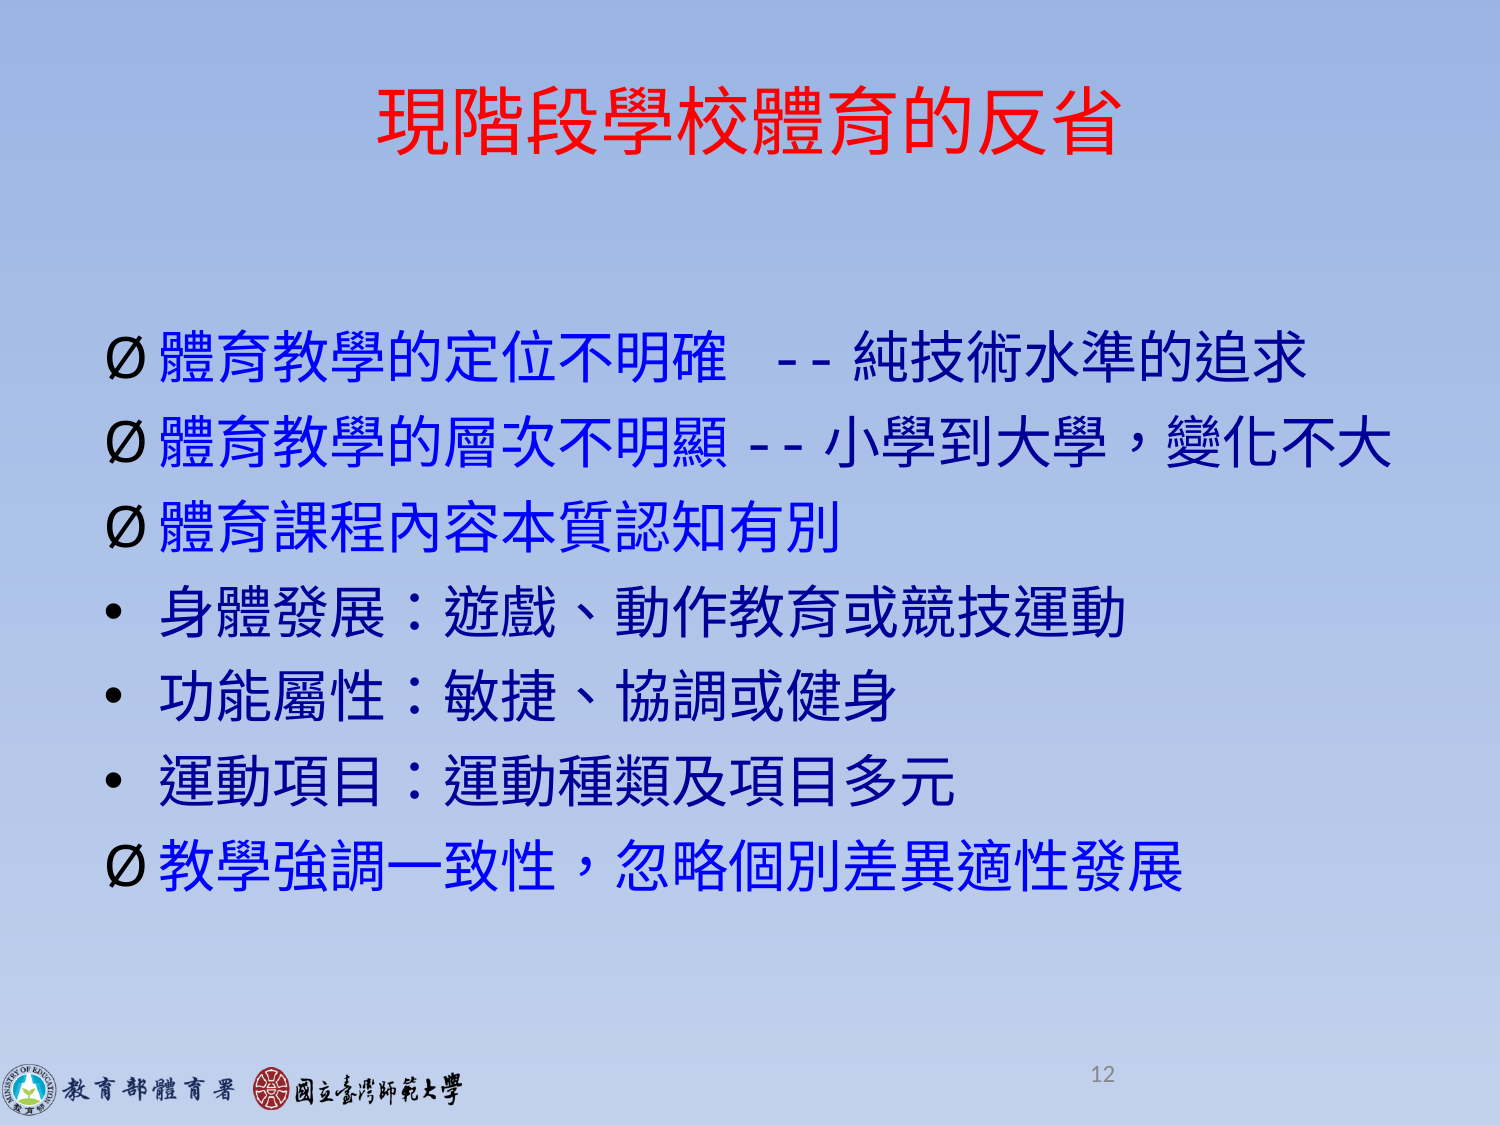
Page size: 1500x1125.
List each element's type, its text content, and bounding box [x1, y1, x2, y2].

title 現階段學校體育的反省 [76, 54, 1424, 185]
list 體育教學的定位不明確 --純技術水準的追求 體育教學的層次不明顯--小學到大學，變化不大 體育課程內容本質認知有別 身體發展：遊戲、動作教育或競技運動 功能屬性：敏捷、協調或健身 運動項目：運動種類及項目多元 教學強調一致性，忽略個別差異適性發展 [88, 314, 1459, 1006]
text_box [1074, 1042, 1426, 1103]
